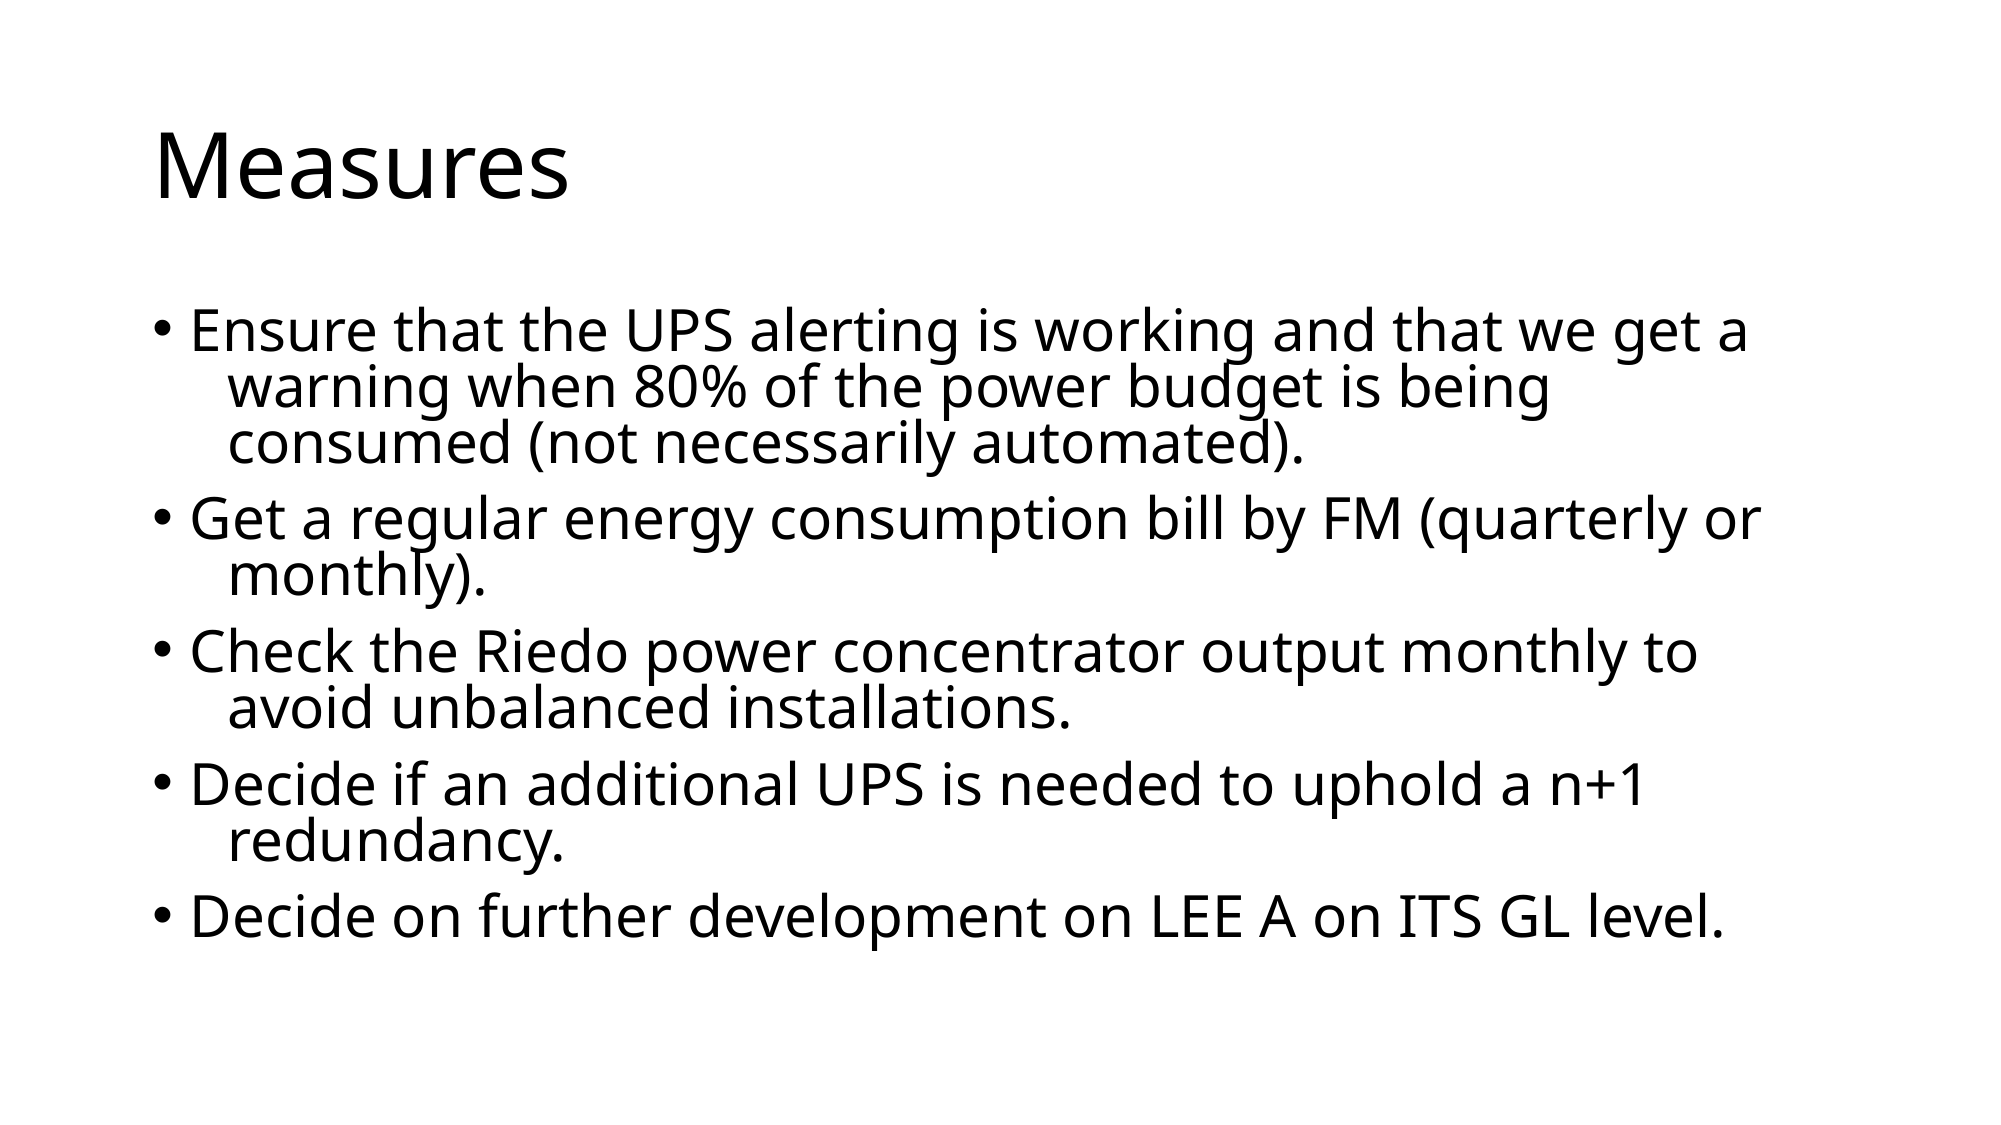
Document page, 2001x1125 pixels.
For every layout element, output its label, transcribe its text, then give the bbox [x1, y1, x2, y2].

list Ensure that the UPS alerting is working and that we get a warning when 80% of the power budget is being consumed (not necessarily automated). Get a regular energy consumption bill by FM (quarterly or monthly). Check the Riedo power concentrator output monthly to avoid unbalanced installations. Decide if an additional UPS is needed to uphold a n+1 redundancy. Decide on further development on LEE A on ITS GL level. [137, 299, 1863, 1014]
title Measures [137, 59, 1863, 278]
